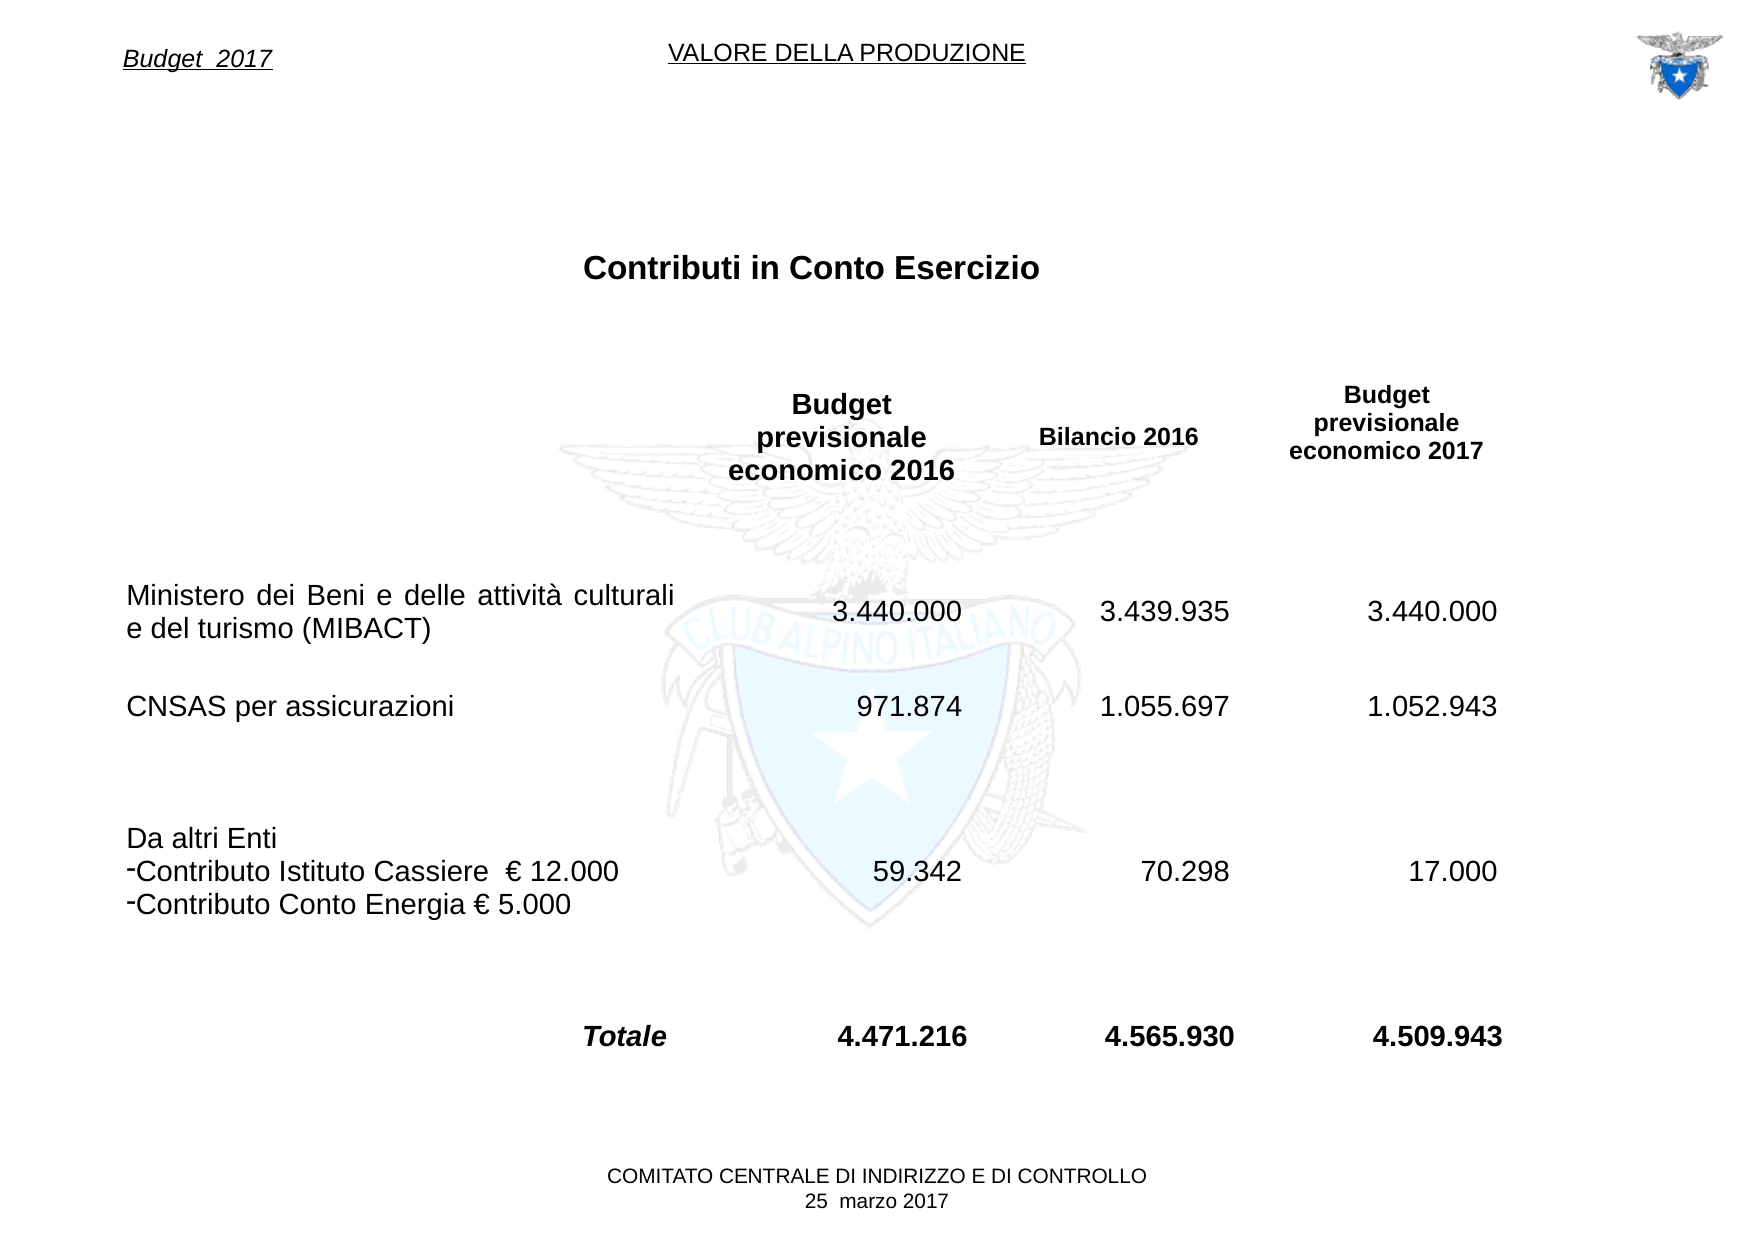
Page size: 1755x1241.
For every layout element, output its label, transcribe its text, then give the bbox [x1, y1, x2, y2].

table_cell 971.874 [692, 673, 979, 740]
table_cell 4.471.216 [692, 1003, 979, 1071]
table_cell 4.565.930 [979, 1003, 1247, 1071]
table_cell Totale [109, 1003, 692, 1071]
table_header VALORE DELLA PRODUZIONE [263, 30, 1432, 75]
table_cell 4.509.943 [1247, 1003, 1515, 1071]
table_cell 70.298 [979, 740, 1247, 1003]
table_cell 3.440.000 [692, 550, 979, 673]
table_cell 3.440.000 [1247, 550, 1515, 673]
table_cell 59.342 [692, 740, 979, 1003]
table_cell Budget previsionale economico 2017 [1247, 324, 1515, 550]
table_cell Da altri Enti Contributo Istituto Cassiere € 12.000 Contributo Conto Energia € 5.000 [109, 740, 692, 1003]
table_cell 1.052.943 [1247, 673, 1515, 740]
picture [1633, 29, 1728, 108]
table_cell 3.439.935 [979, 550, 1247, 673]
table_cell CNSAS per assicurazioni [109, 673, 692, 740]
table_header Contributi in Conto Esercizio [109, 213, 1515, 324]
text_box COMITATO CENTRALE DI INDIRIZZO E DI CONTROLLO 25 marzo 2017 [392, 1154, 1362, 1221]
table_cell 1.055.697 [979, 673, 1247, 740]
table_cell Budget previsionale economico 2016 [692, 324, 979, 550]
table_cell [109, 324, 692, 550]
table_cell Ministero dei Beni e delle attività culturali e del turismo (MIBACT) [109, 550, 692, 673]
table_cell Bilancio 2016 [979, 324, 1247, 550]
table_cell 17.000 [1247, 740, 1515, 1003]
text_box Budget 2017 [50, 35, 346, 81]
